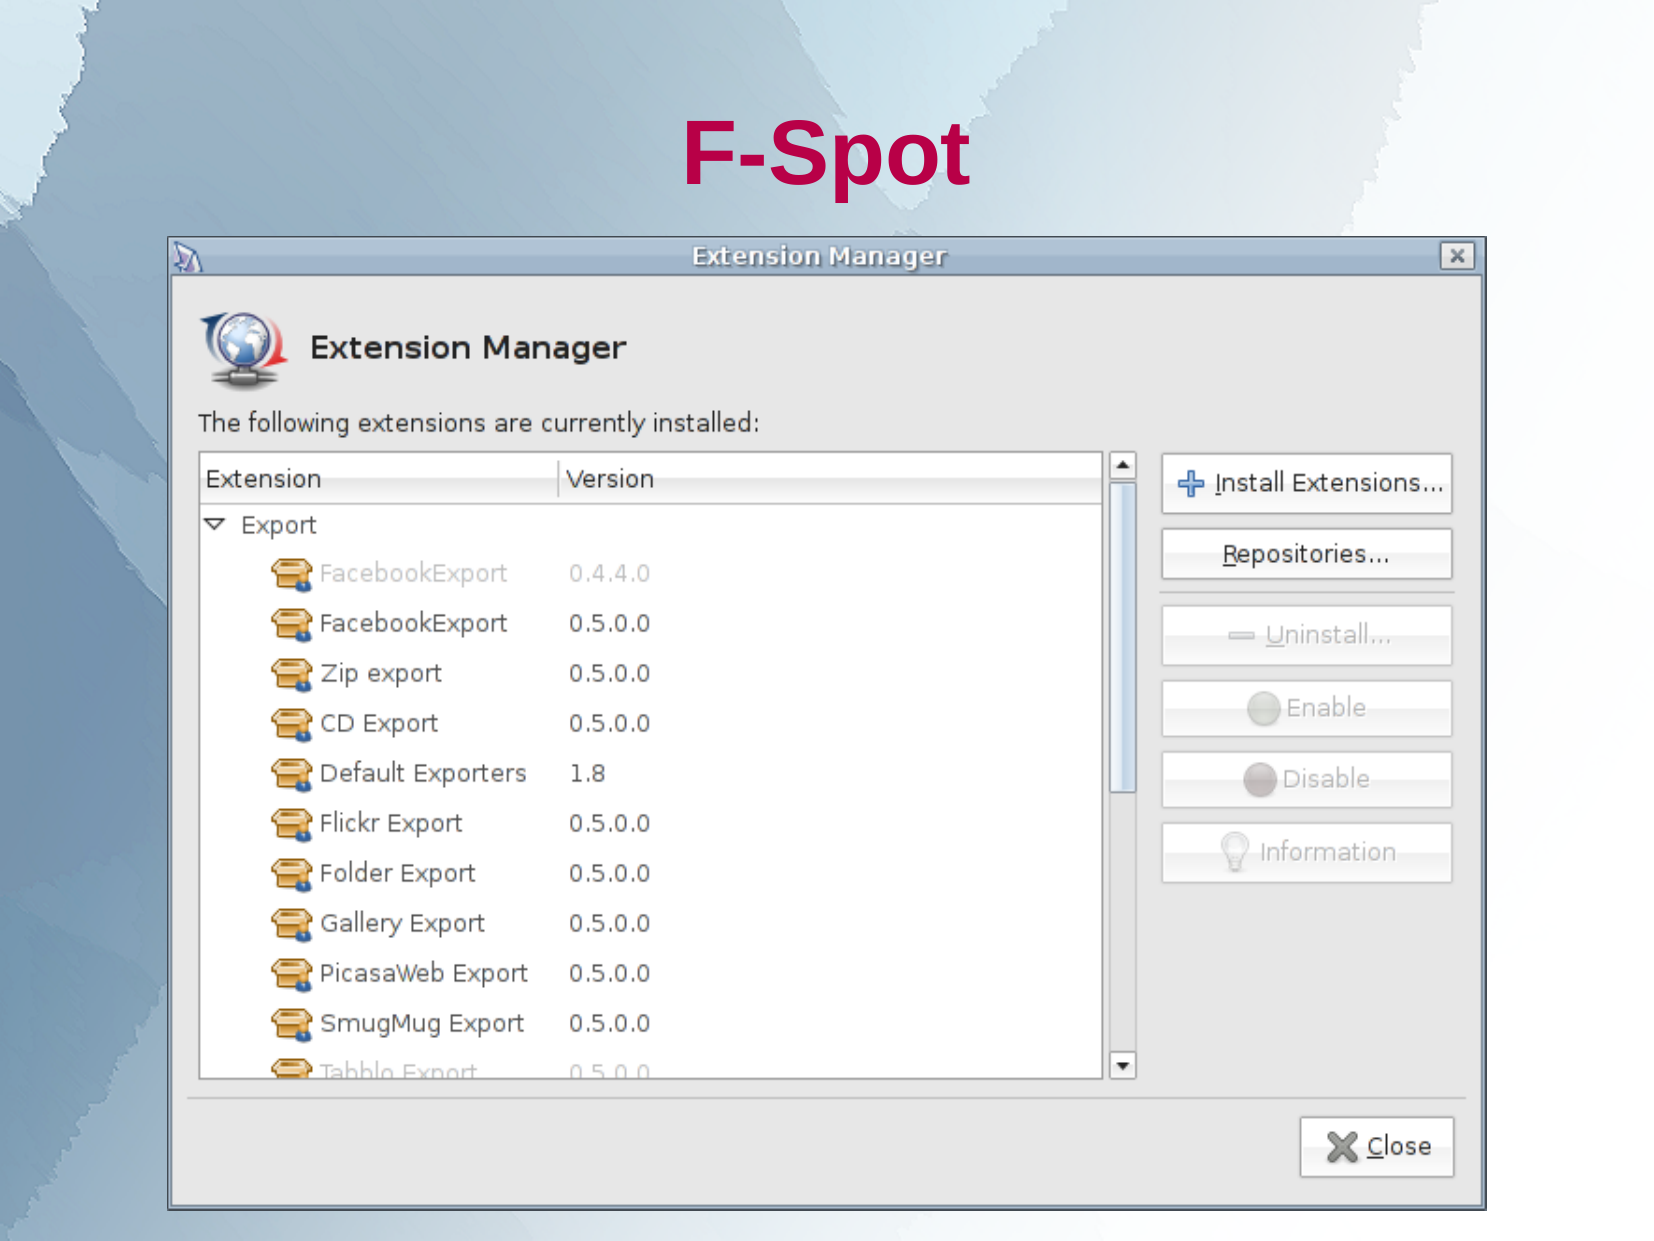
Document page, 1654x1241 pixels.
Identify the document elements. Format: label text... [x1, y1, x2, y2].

title F-Spot [82, 56, 1571, 250]
picture [0, 0, 1654, 1241]
